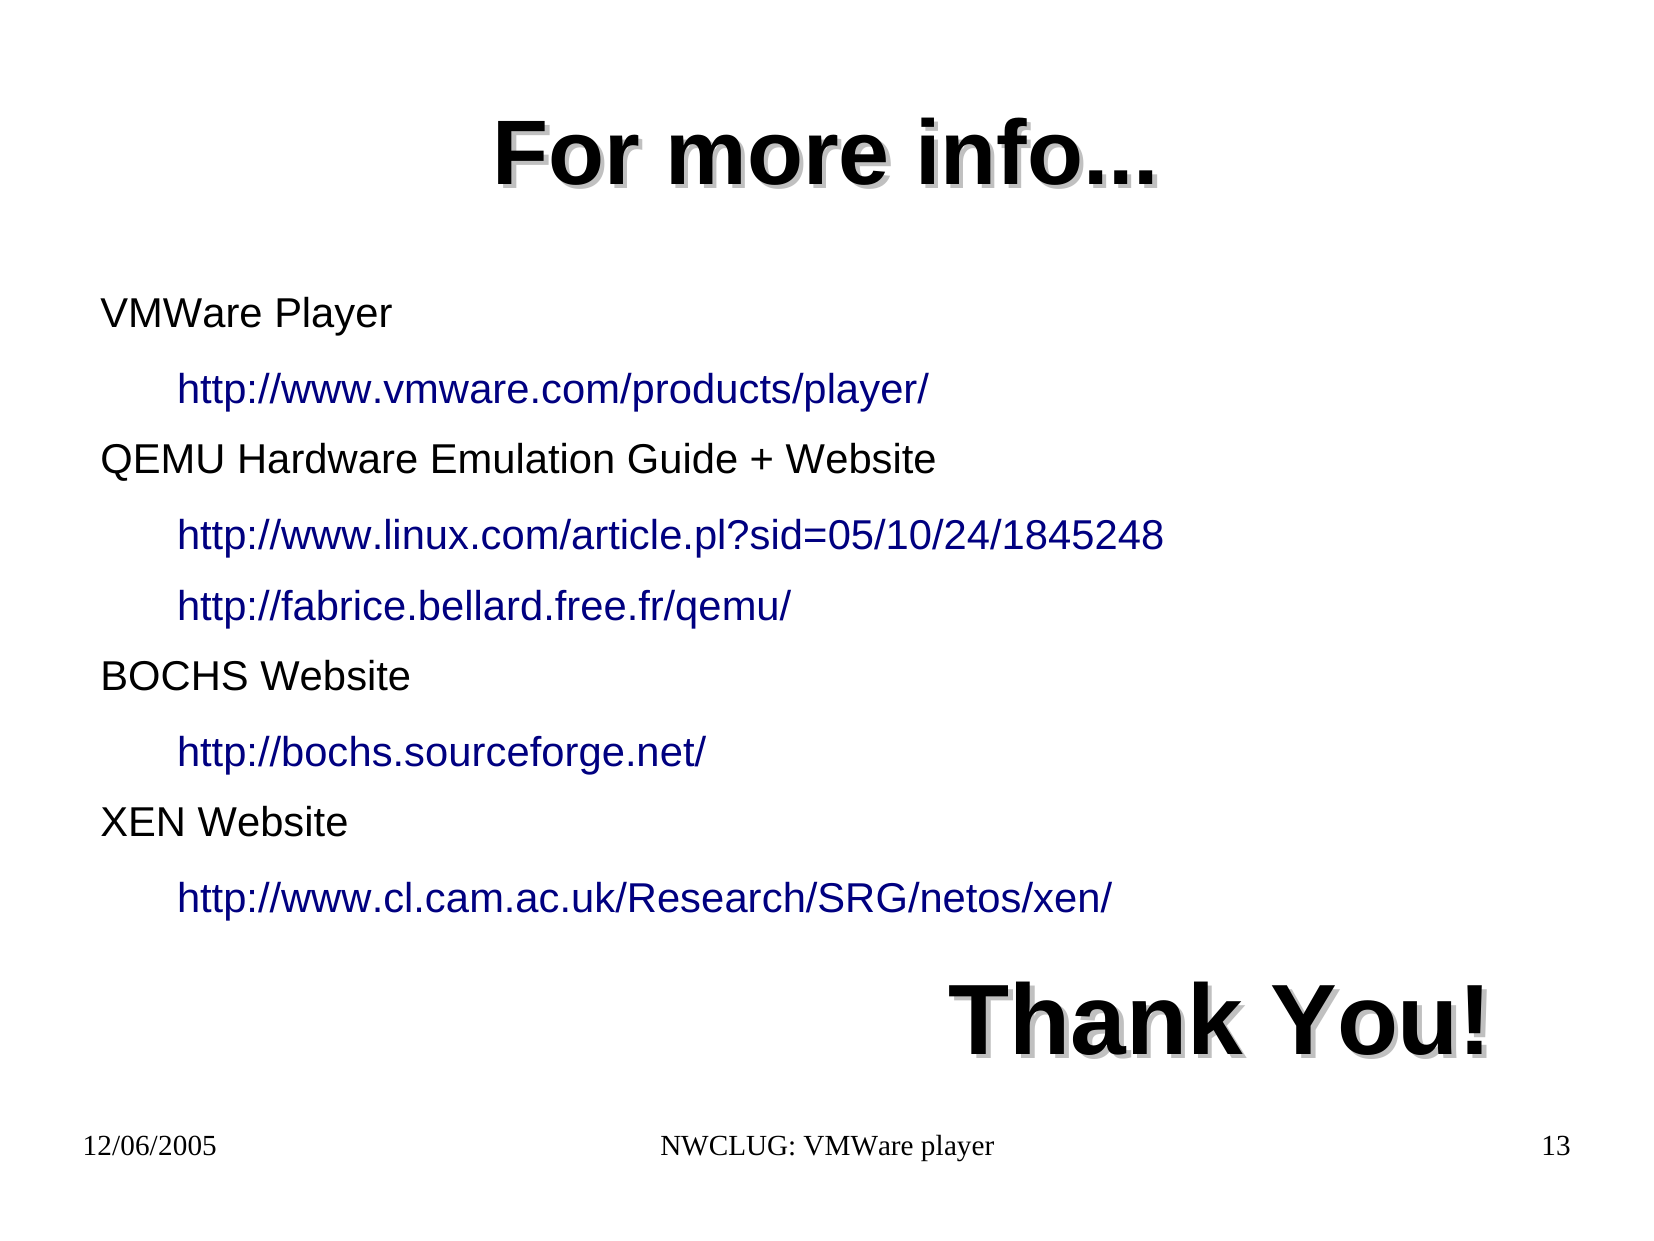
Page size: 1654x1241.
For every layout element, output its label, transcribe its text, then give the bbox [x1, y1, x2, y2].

title Thank You! [827, 925, 1615, 1114]
title For more info... [82, 49, 1571, 257]
list VMWare Player http://www.vmware.com/products/player/ QEMU Hardware Emulation Guide + Website http://www.linux.com/article.pl?sid=05/10/24/1845248 http://fabrice.bellard.free.fr/qemu/ BOCHS Website http://bochs.sourceforge.net/ XEN Website http://www.cl.cam.ac.uk/Research/SRG/netos/xen/ [82, 290, 1576, 924]
